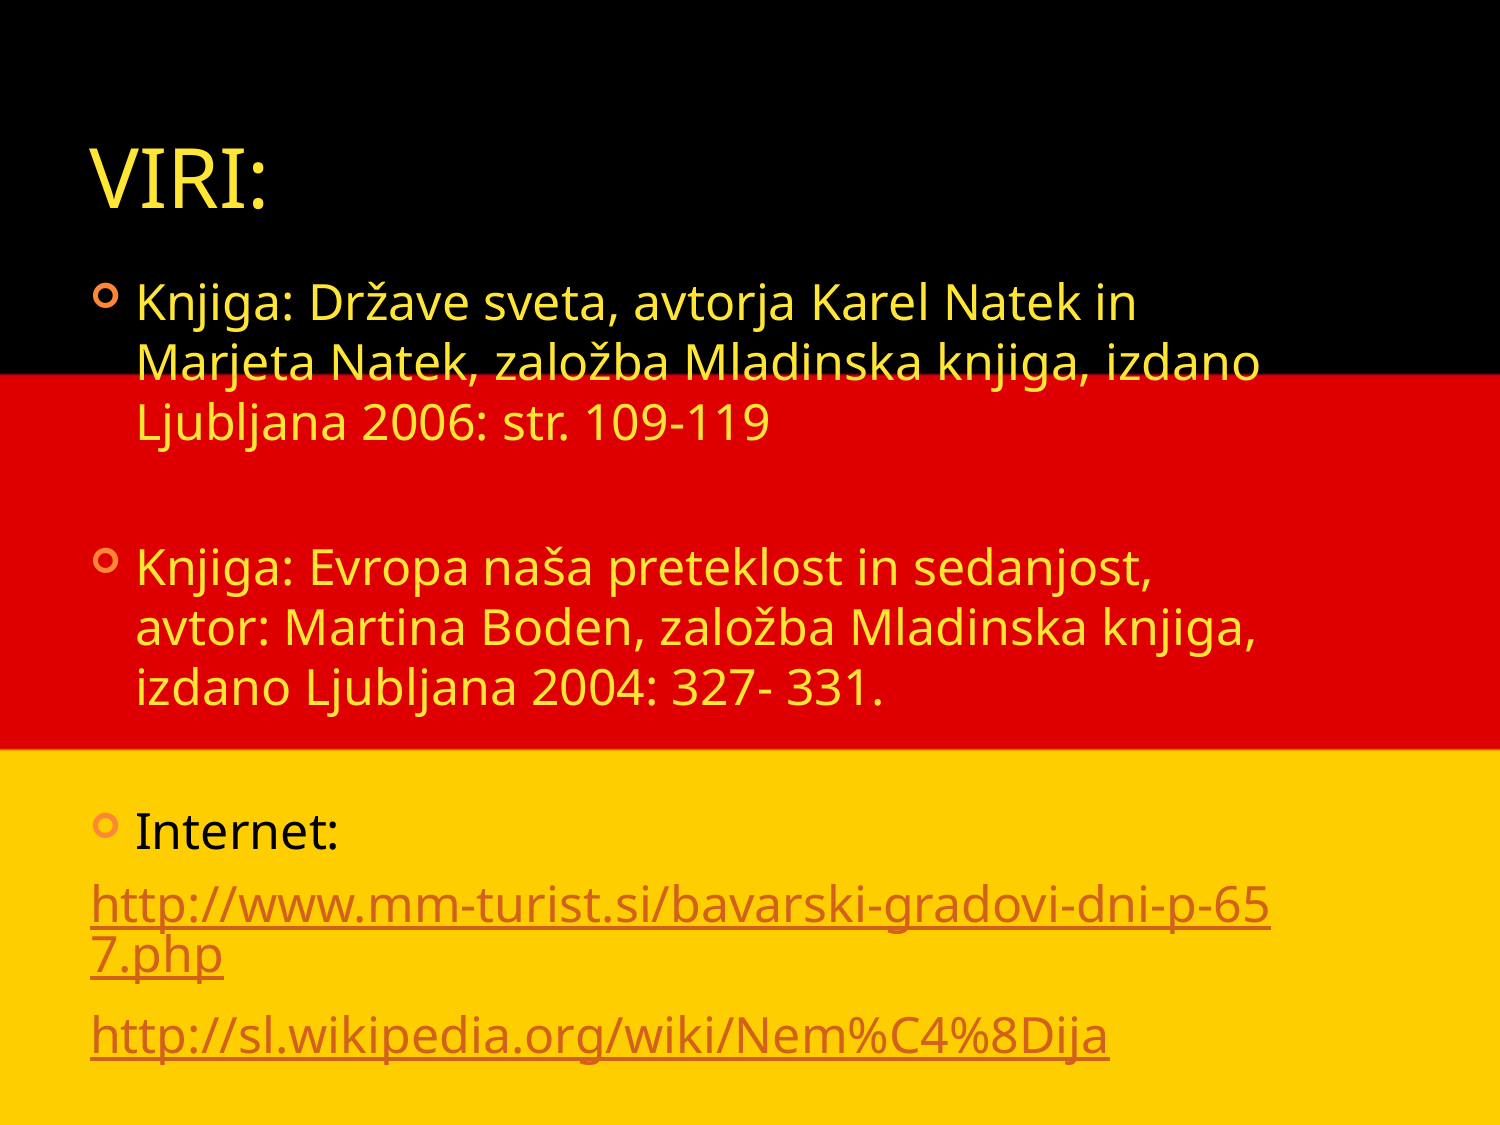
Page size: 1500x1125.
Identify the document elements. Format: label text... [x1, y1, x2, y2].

list Knjiga: Države sveta, avtorja Karel Natek in Marjeta Natek, založba Mladinska knjiga, izdano Ljubljana 2006: str. 109-119 Knjiga: Evropa naša preteklost in sedanjost, avtor: Martina Boden, založba Mladinska knjiga, izdano Ljubljana 2004: 327- 331. Internet: http://www.mm-turist.si/bavarski-gradovi-dni-p-657.php http://sl.wikipedia.org/wiki/Nem%C4%8Dija [75, 262, 1300, 1062]
title VIRI: [75, 45, 1300, 233]
picture [0, 0, 1500, 1125]
